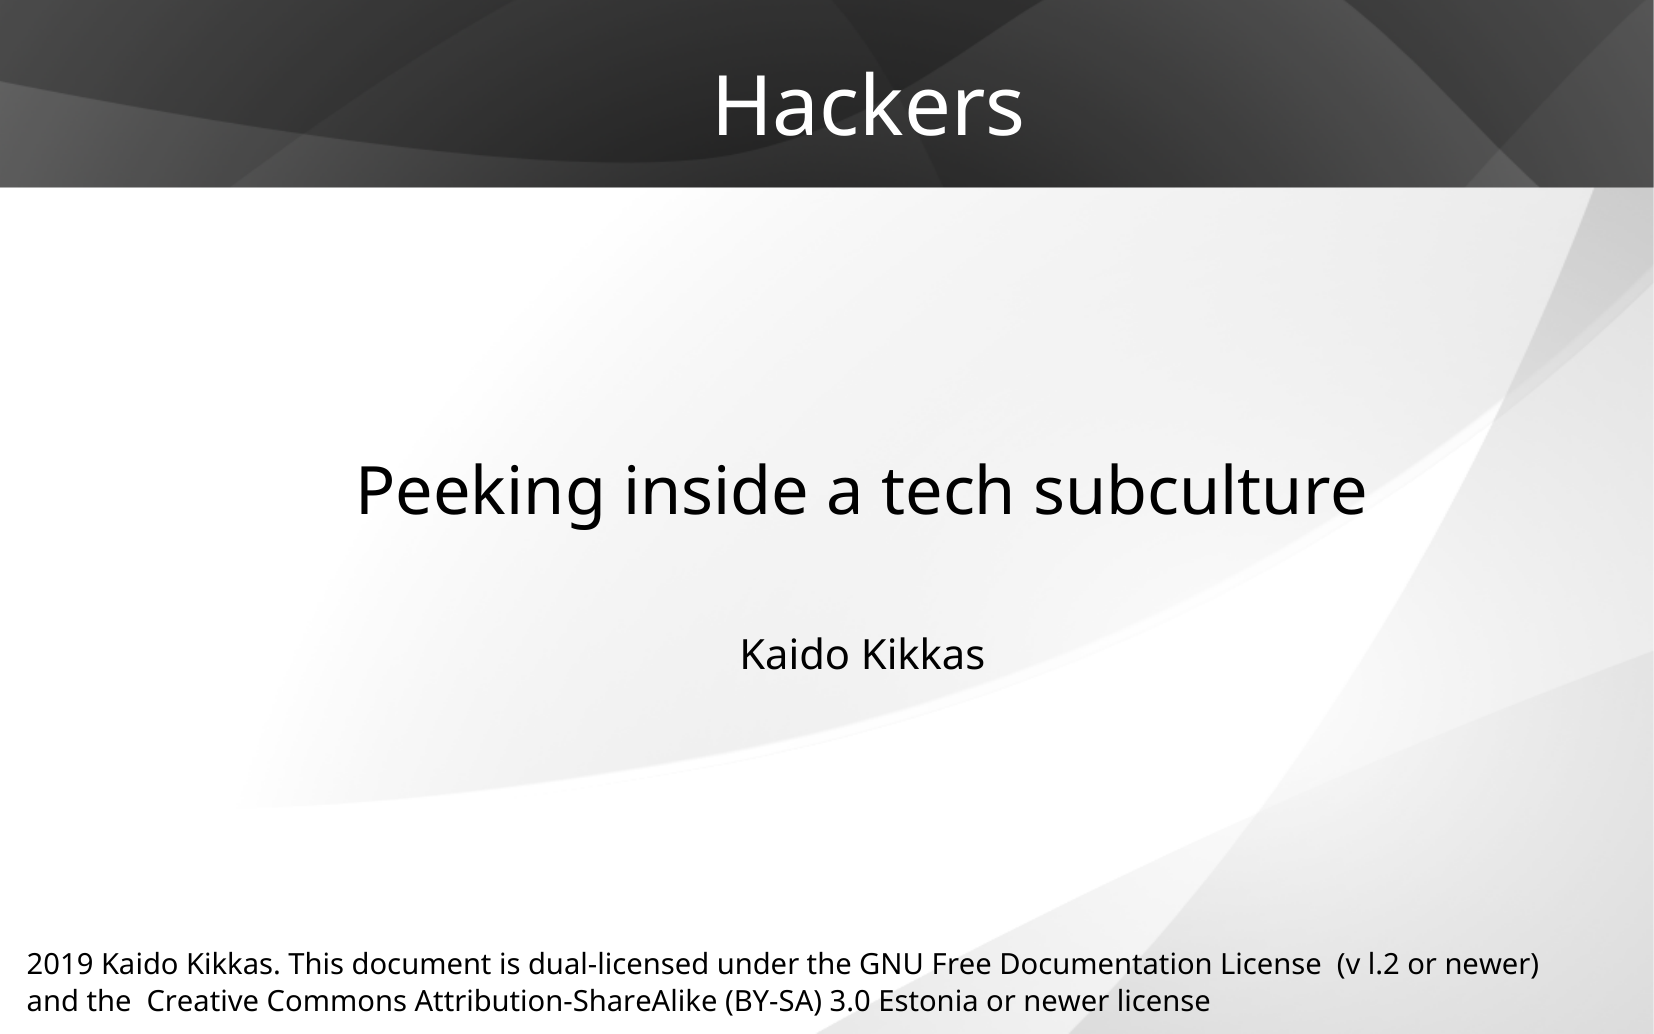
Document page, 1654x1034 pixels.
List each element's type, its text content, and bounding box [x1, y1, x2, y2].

title Hackers [124, 0, 1613, 208]
subtitle Peeking inside a tech subculture Kaido Kikkas [187, 225, 1538, 901]
picture [0, 0, 1654, 1034]
text_box 2019 Kaido Kikkas. This document is dual-licensed under the GNU Free Documentation License (v l.2 or newer) and the Creative Commons Attribution-ShareAlike (BY-SA) 3.0 Estonia or newer license [11, 937, 1613, 1028]
